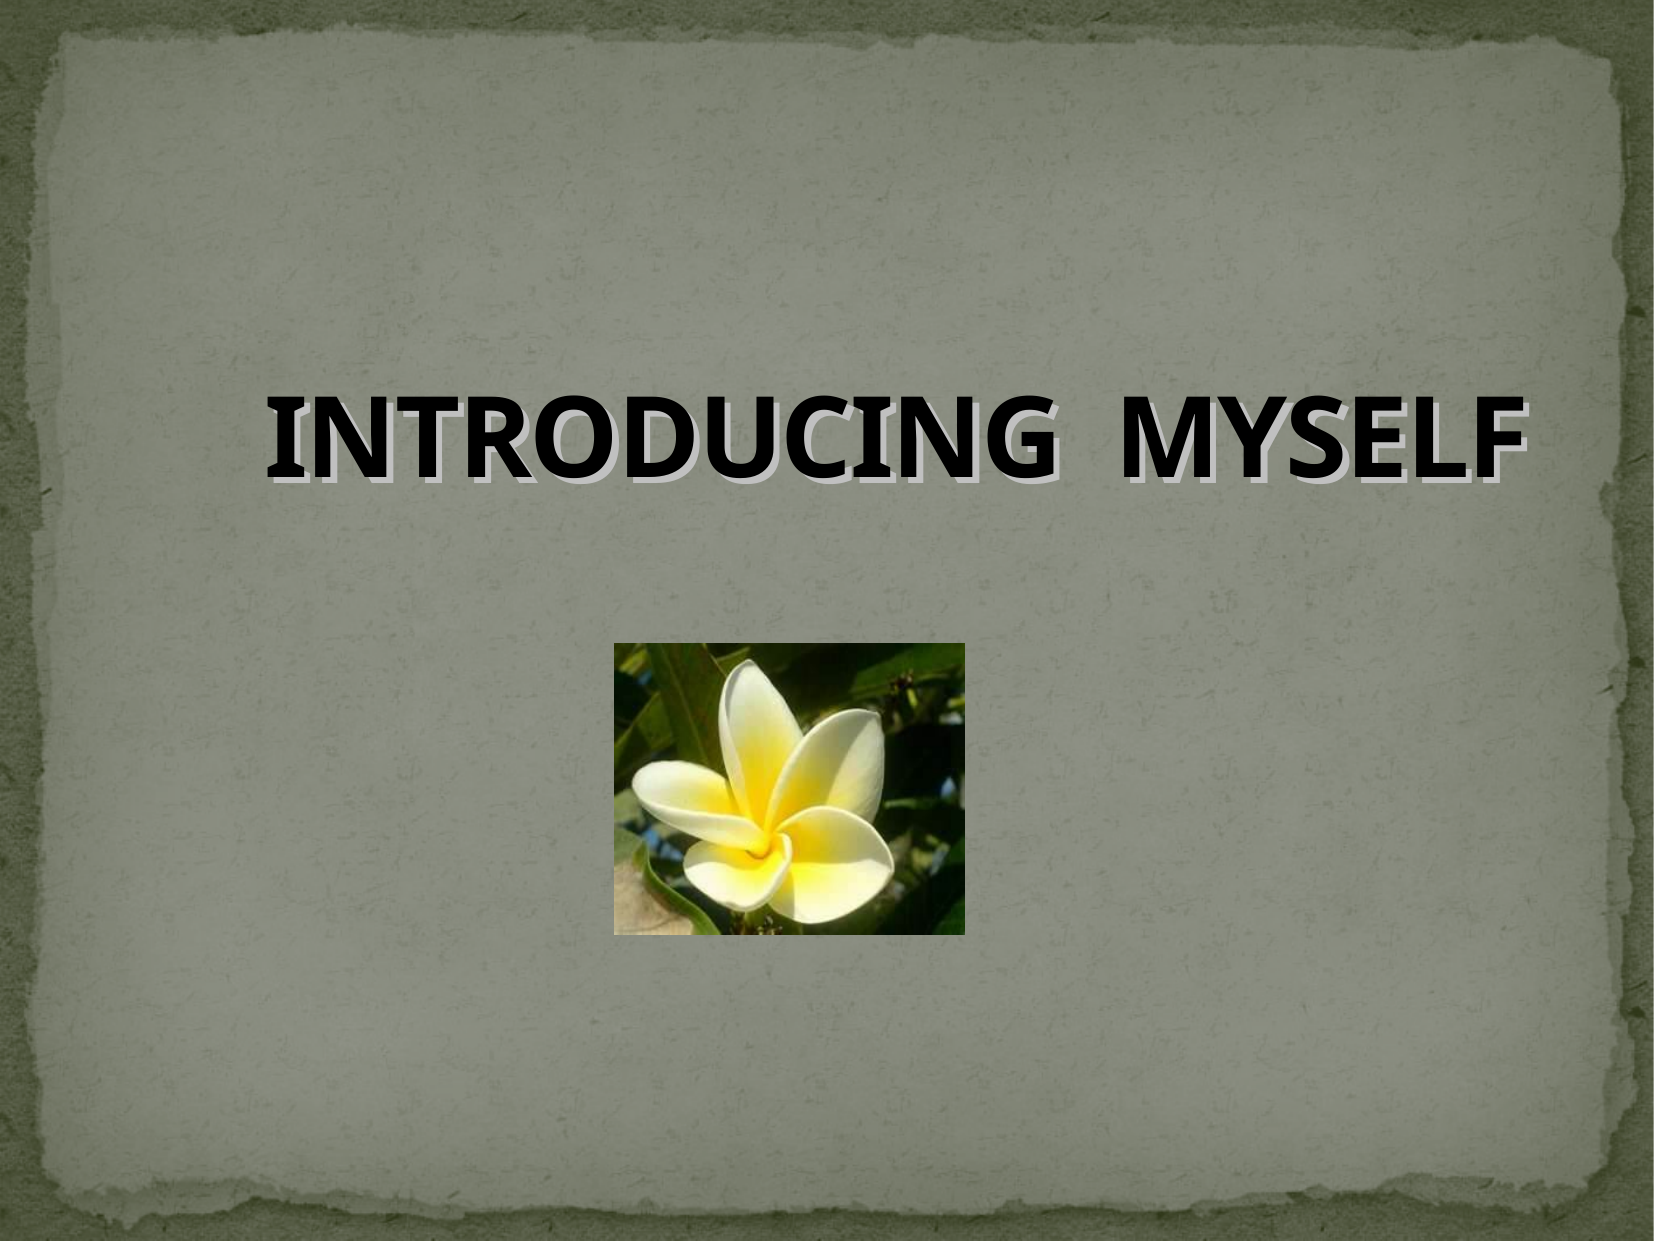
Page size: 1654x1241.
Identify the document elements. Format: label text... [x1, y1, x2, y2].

title INTRODUCING MYSELF [247, 301, 1654, 509]
picture [614, 643, 965, 935]
